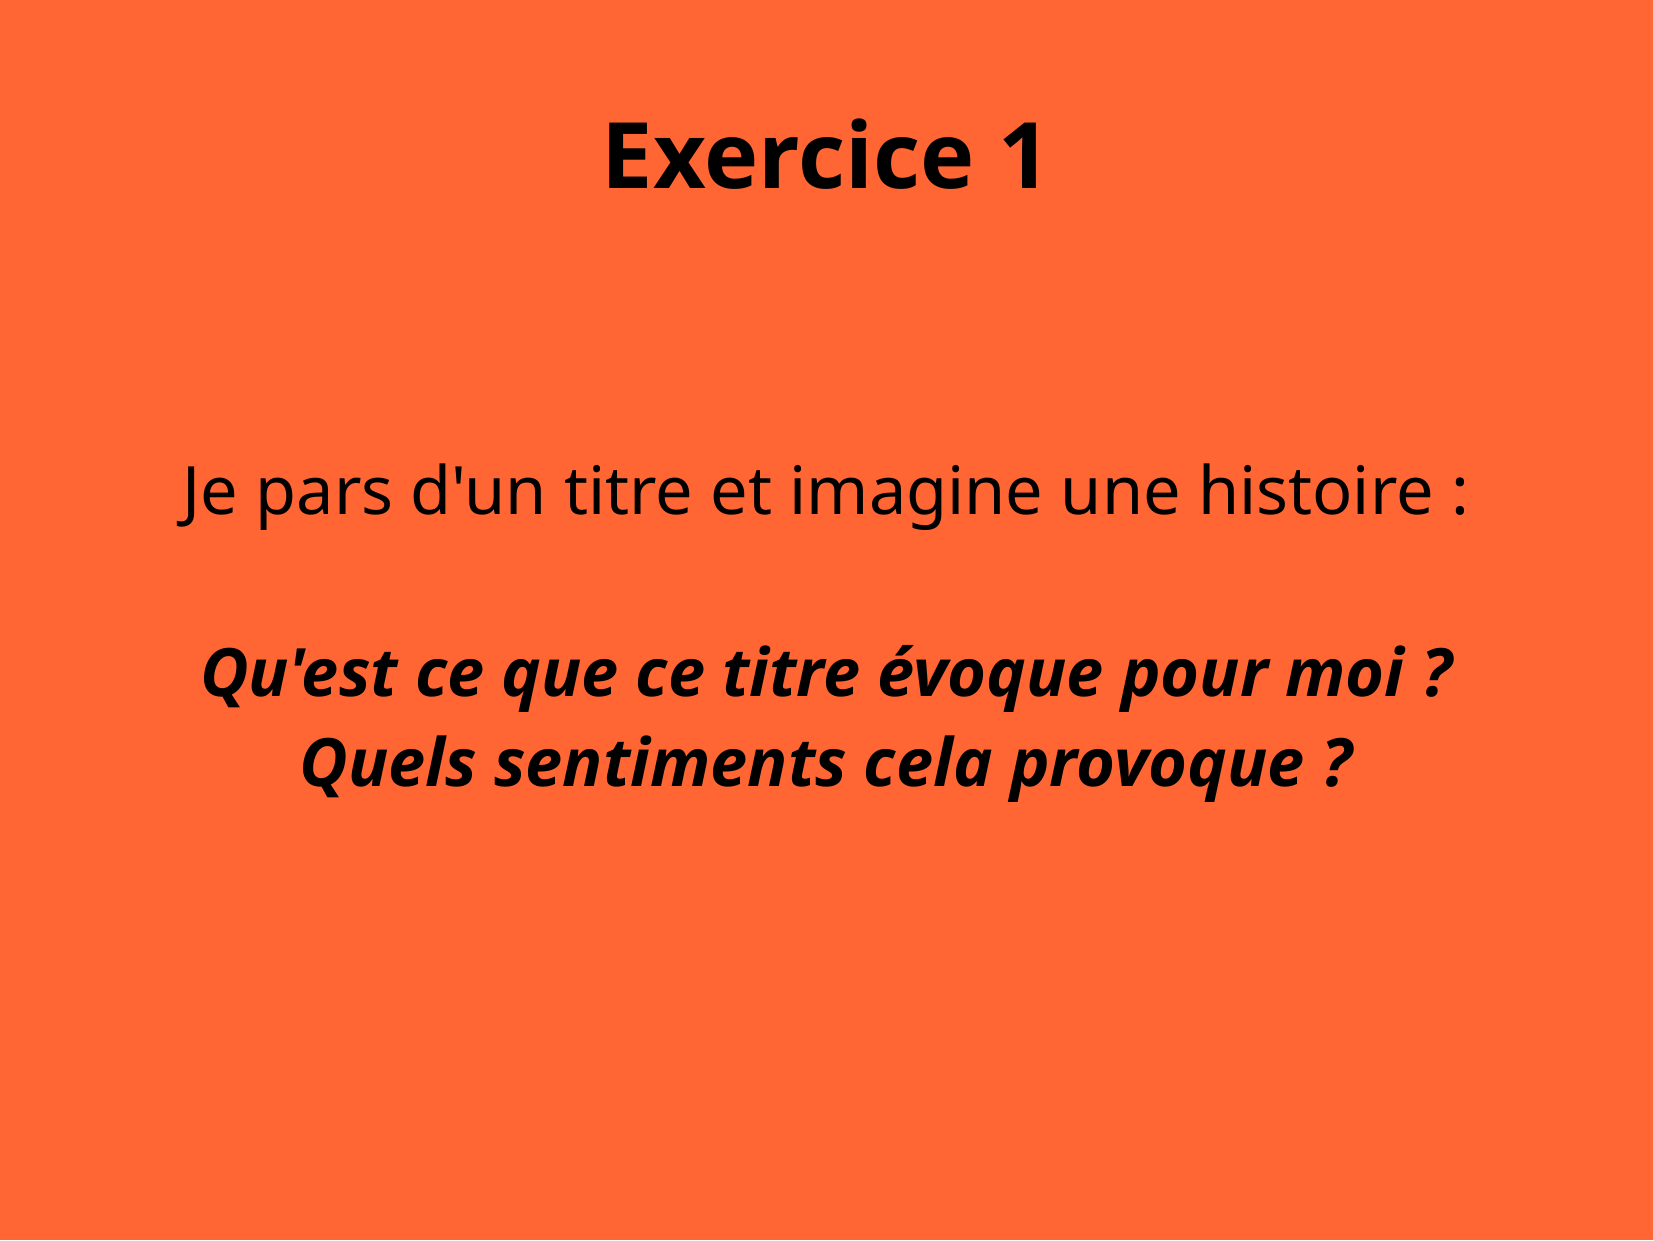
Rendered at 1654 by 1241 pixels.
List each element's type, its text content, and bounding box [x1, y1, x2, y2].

title Exercice 1 [82, 49, 1571, 257]
subtitle Je pars d'un titre et imagine une histoire : Qu'est ce que ce titre évoque pour moi ? Quels sentiments cela provoque ? [82, 290, 1571, 1109]
